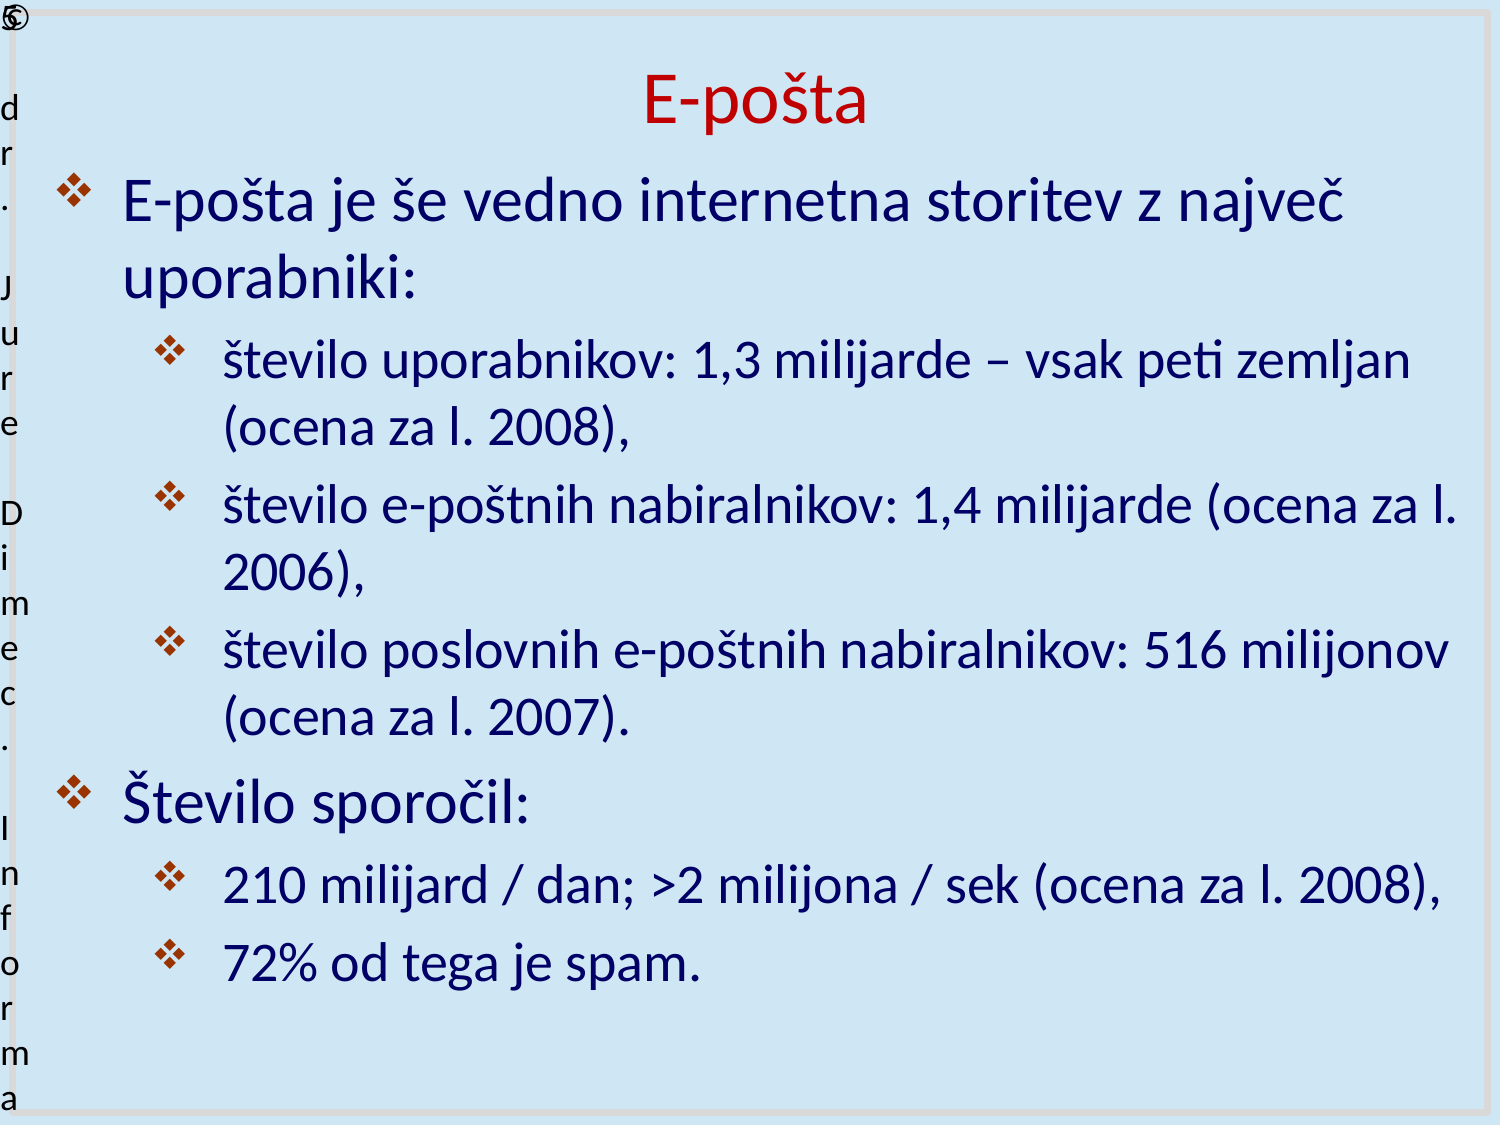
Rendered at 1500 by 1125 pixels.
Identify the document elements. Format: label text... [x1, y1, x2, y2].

list E-pošta je še vedno internetna storitev z največ uporabniki: število uporabnikov: 1,3 milijarde – vsak peti zemljan (ocena za l. 2008), število e-poštnih nabiralnikov: 1,4 milijarde (ocena za l. 2006), število poslovnih e-poštnih nabiralnikov: 516 milijonov (ocena za l. 2007). Število sporočil: 210 milijard / dan; >2 milijona / sek (ocena za l. 2008), 72% od tega je spam. [37, 149, 1475, 1050]
title E-pošta [37, 37, 1475, 149]
